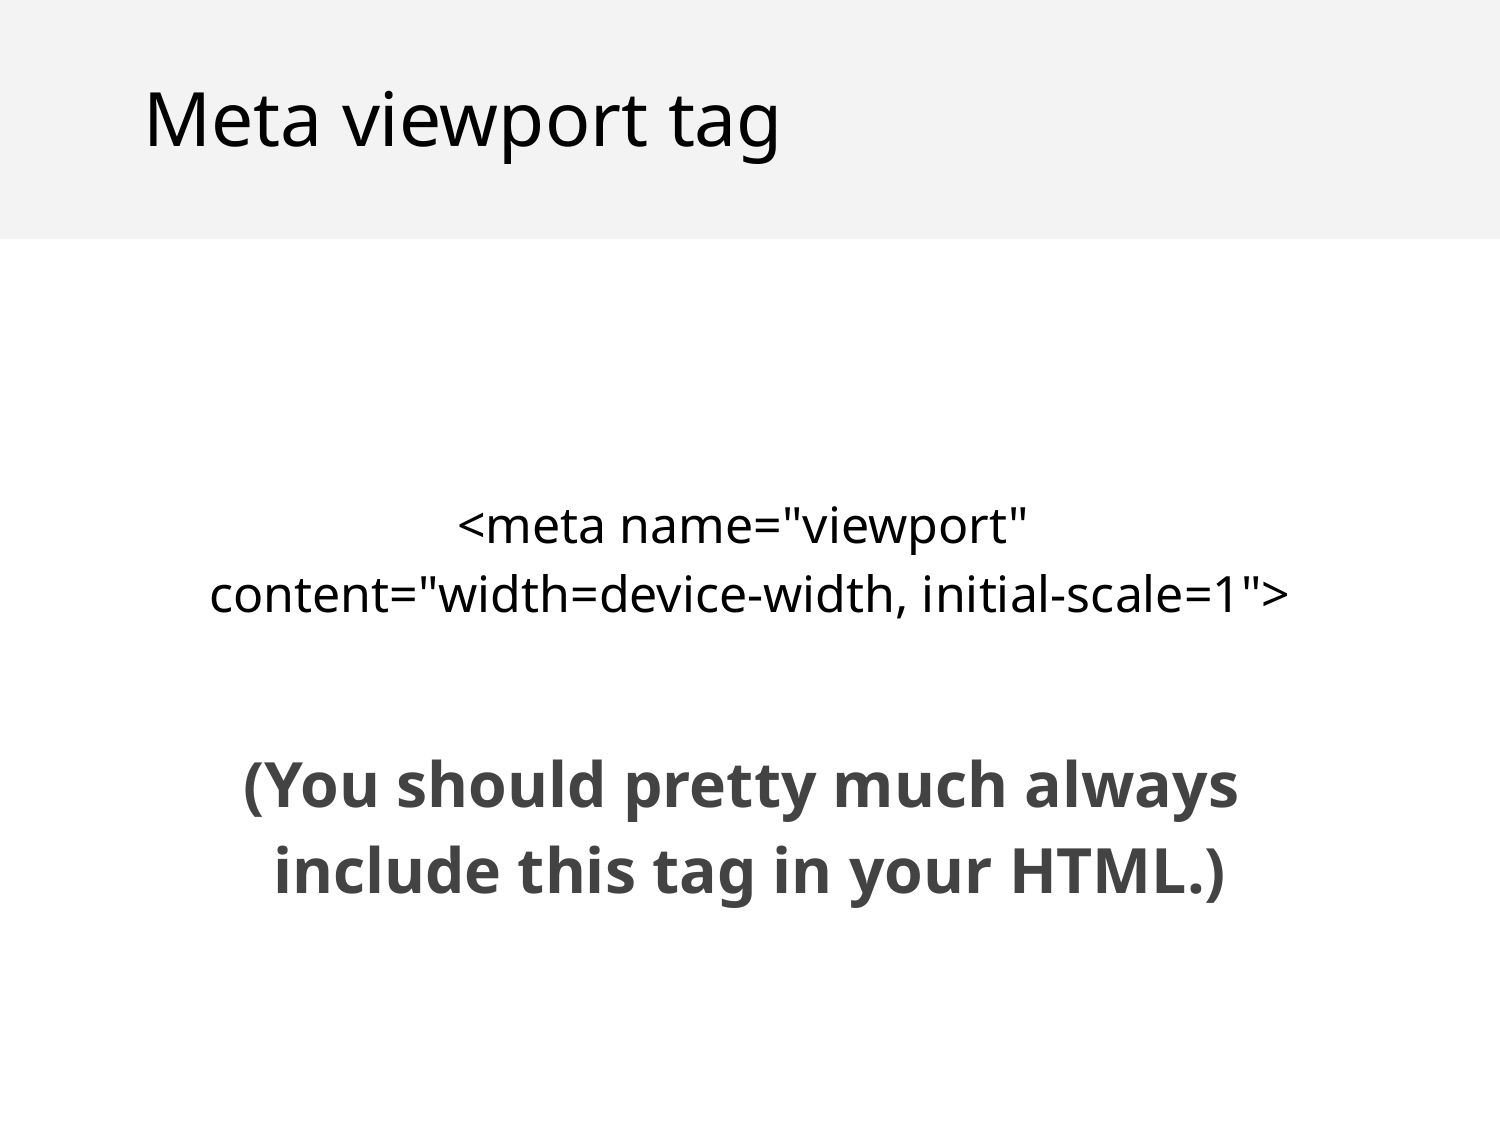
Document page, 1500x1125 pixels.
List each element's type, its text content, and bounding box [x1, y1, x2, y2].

title Meta viewport tag [128, 56, 1372, 183]
list <meta name="viewport" content="width=device-width, initial-scale=1"> (You should pretty much always include this tag in your HTML.) [89, 271, 1411, 1019]
